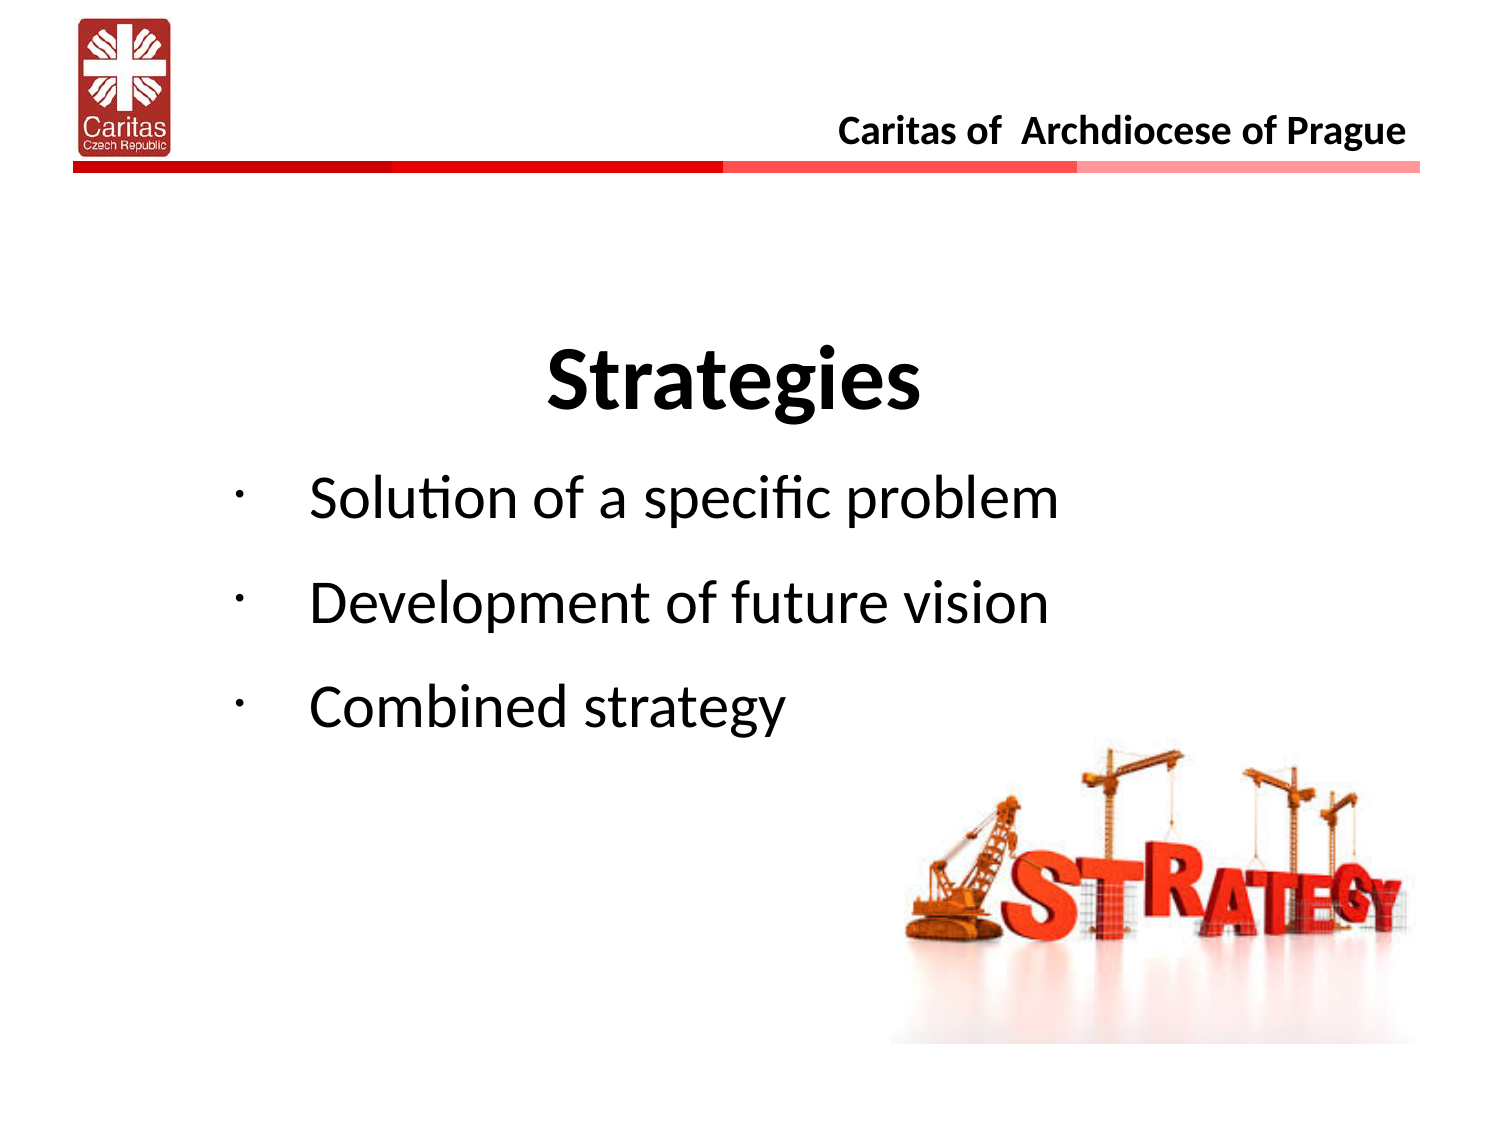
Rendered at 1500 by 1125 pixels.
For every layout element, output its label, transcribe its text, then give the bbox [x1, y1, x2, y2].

subtitle Solution of a specific problem Development of future vision Combined strategy [90, 456, 1355, 878]
title Strategies [97, 302, 1373, 544]
text_box Caritas of Archdiocese of Prague [253, 88, 1459, 191]
picture [74, 17, 174, 160]
picture [890, 724, 1416, 1044]
text_box [73, 161, 1420, 173]
